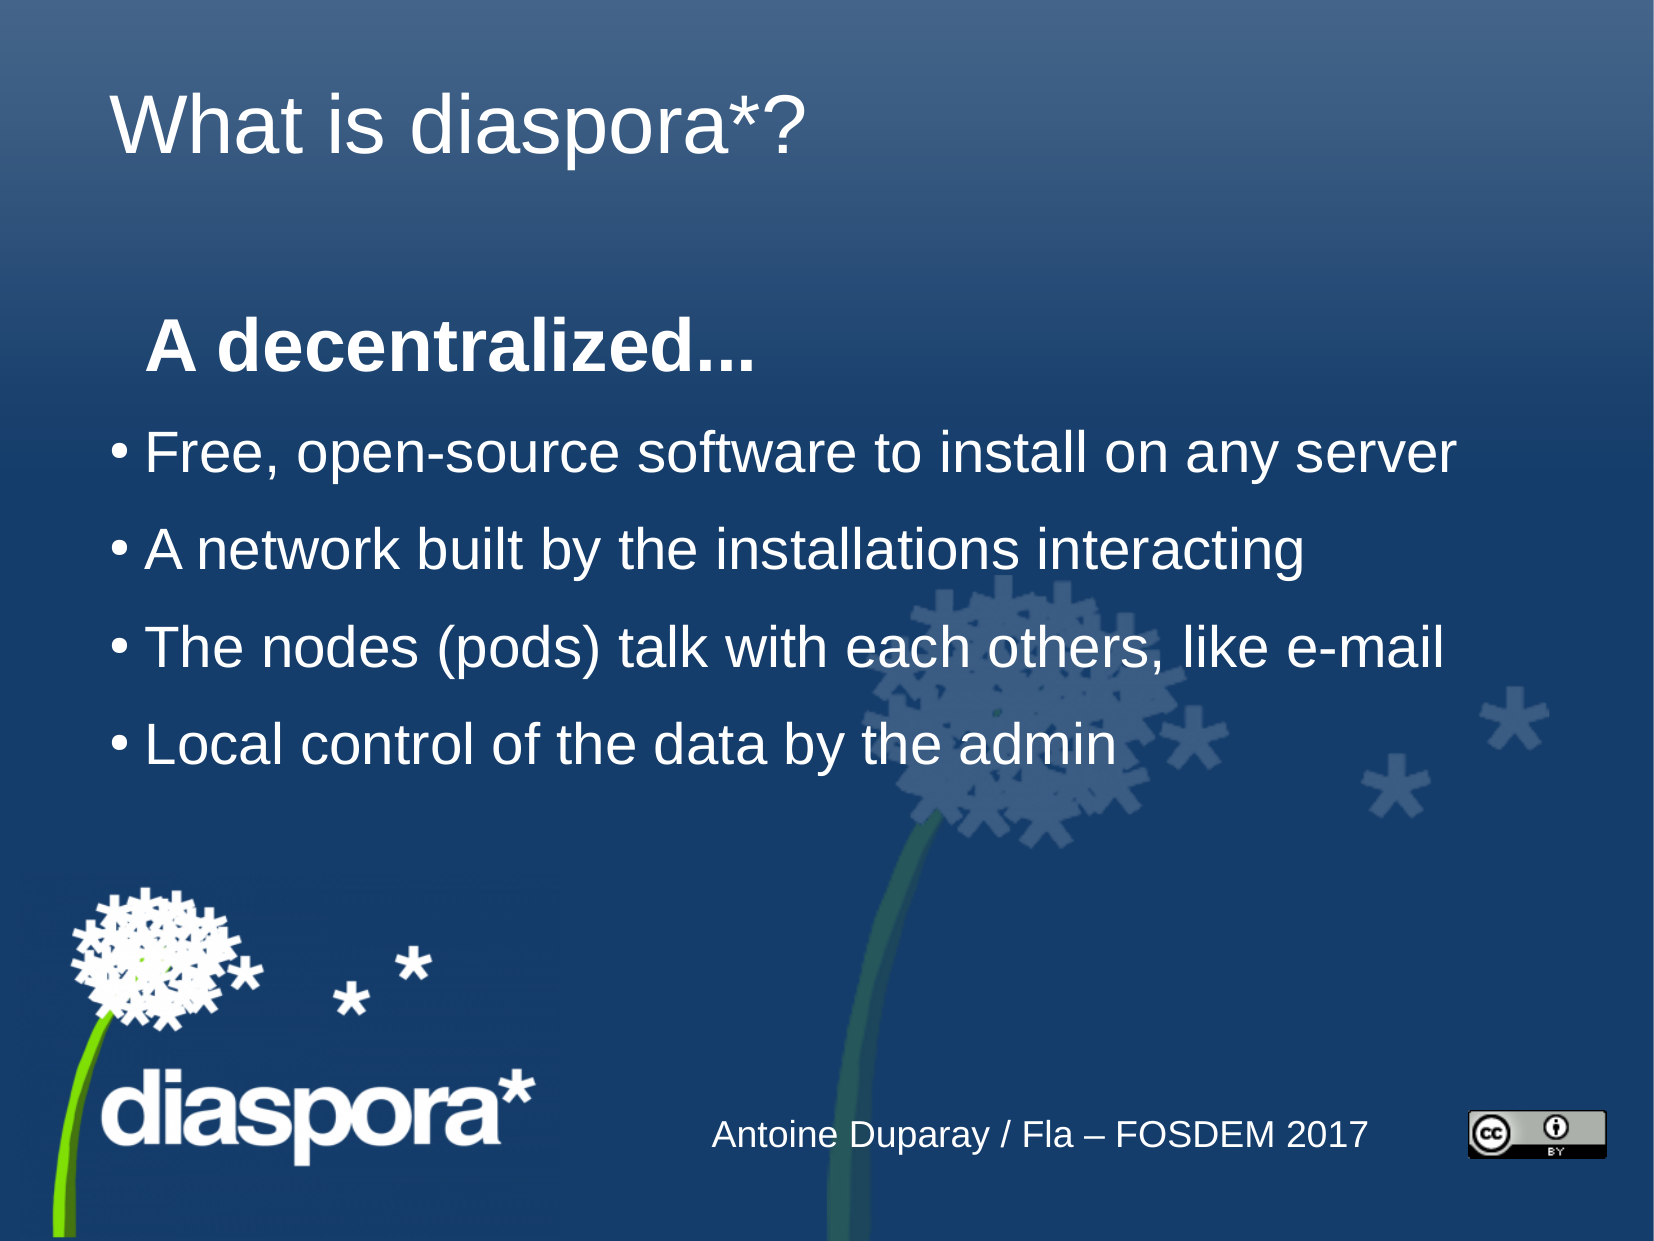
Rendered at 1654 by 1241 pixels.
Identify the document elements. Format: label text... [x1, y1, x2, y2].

text_box What is diaspora*? [94, 70, 1477, 253]
text_box A decentralized... Free, open-source software to install on any server A network built by the installations interacting The nodes (pods) talk with each others, like e-mail Local control of the data by the admin [94, 253, 1571, 875]
picture [0, 0, 1654, 1241]
text_box Antoine Duparay / Fla – FOSDEM 2017 [696, 1105, 1394, 1205]
